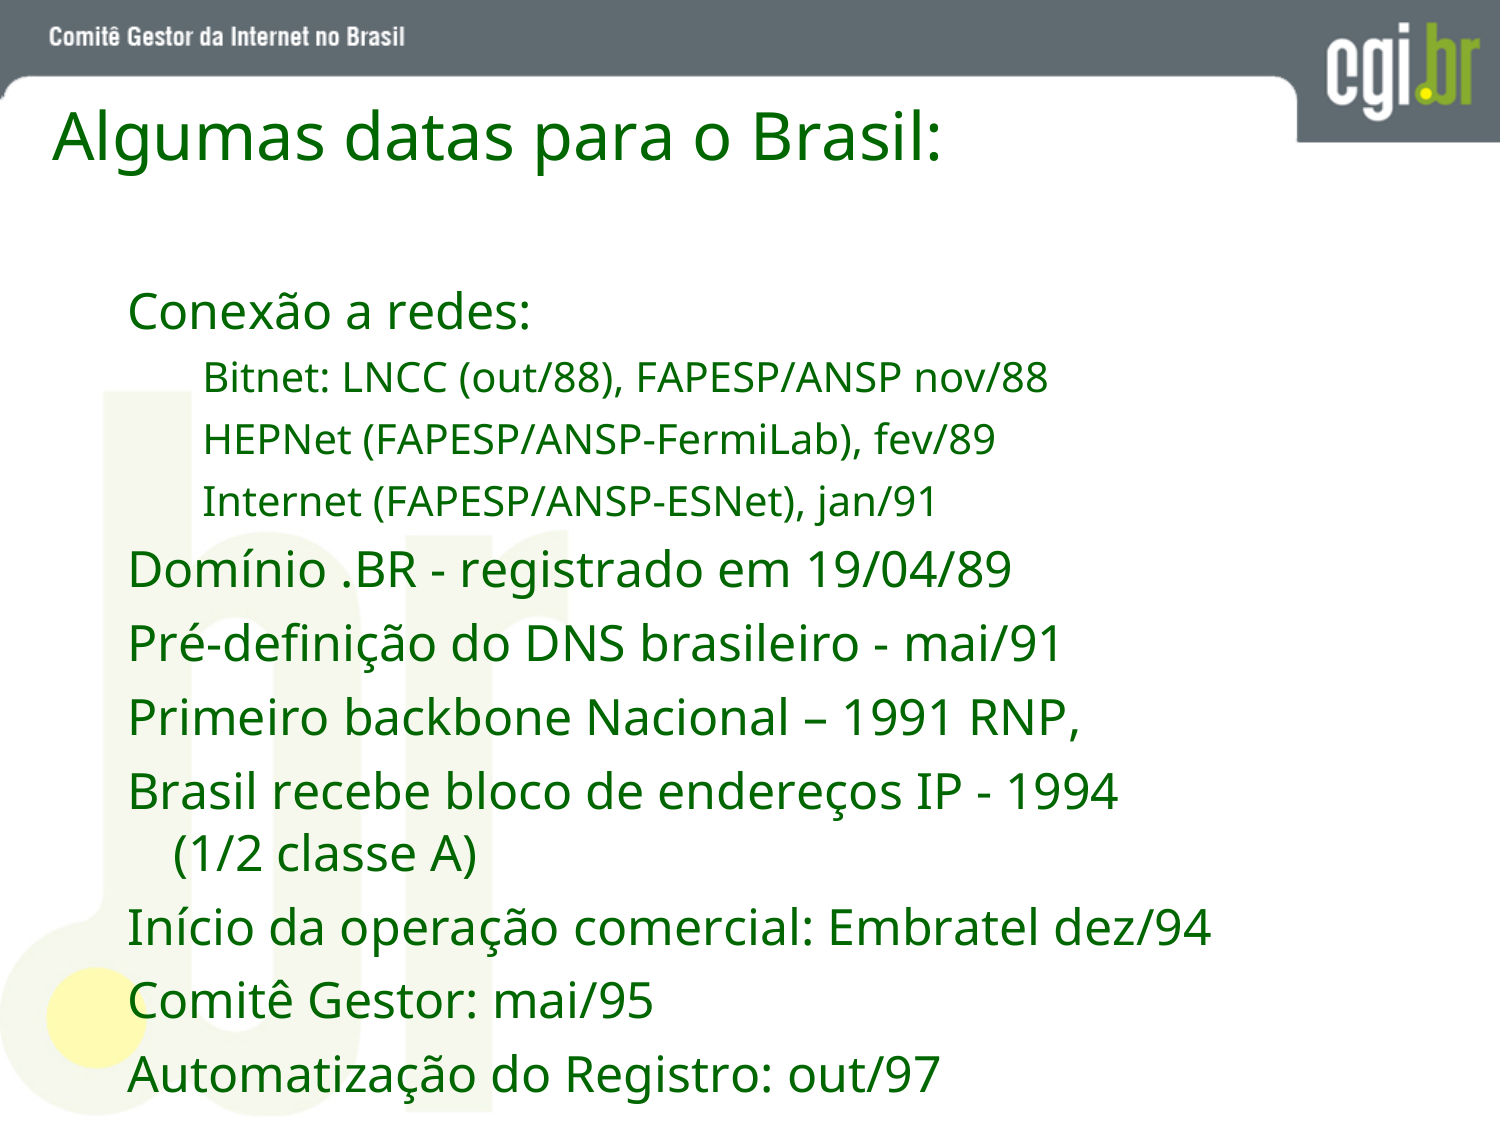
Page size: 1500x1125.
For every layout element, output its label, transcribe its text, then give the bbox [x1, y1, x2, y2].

picture [0, 0, 1500, 1125]
list Algumas datas para o Brasil: Conexão a redes: Bitnet: LNCC (out/88), FAPESP/ANSP nov/88 HEPNet (FAPESP/ANSP-FermiLab), fev/89 Internet (FAPESP/ANSP-ESNet), jan/91 Domínio .BR - registrado em 19/04/89 Pré-definição do DNS brasileiro - mai/91 Primeiro backbone Nacional – 1991 RNP, Brasil recebe bloco de endereços IP - 1994 (1/2 classe A) Início da operação comercial: Embratel dez/94 Comitê Gestor: mai/95 Automatização do Registro: out/97 [37, 87, 1463, 999]
